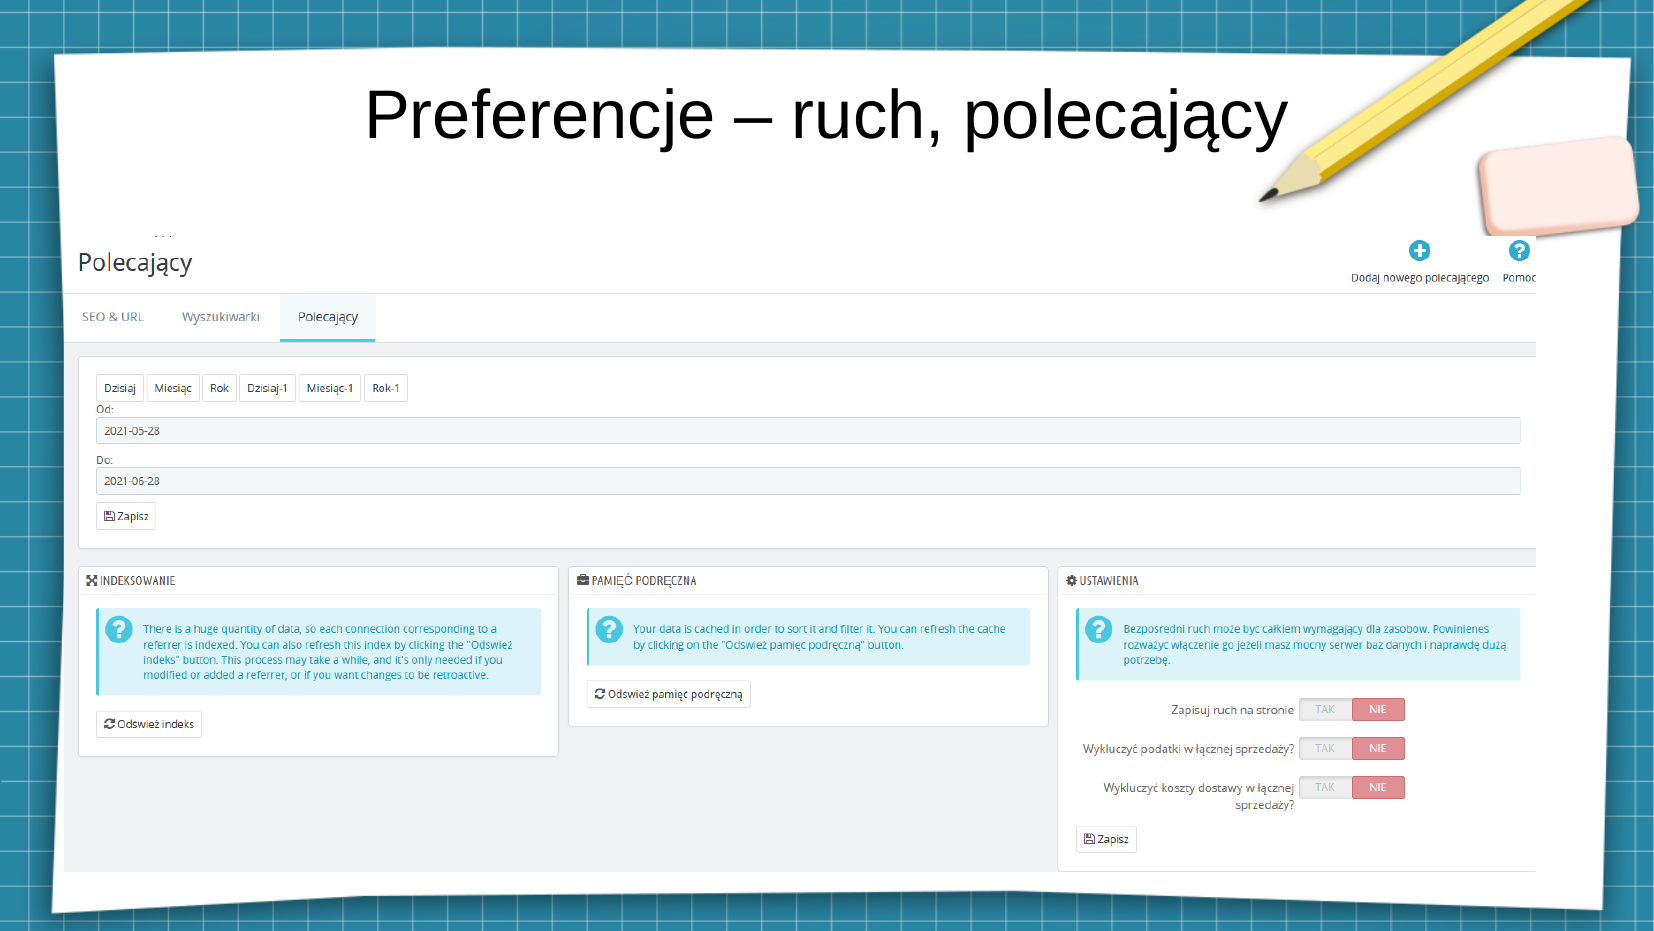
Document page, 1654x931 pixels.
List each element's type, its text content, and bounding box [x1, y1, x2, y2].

picture [0, 0, 1654, 931]
title Preferencje – ruch, polecający [82, 37, 1571, 193]
